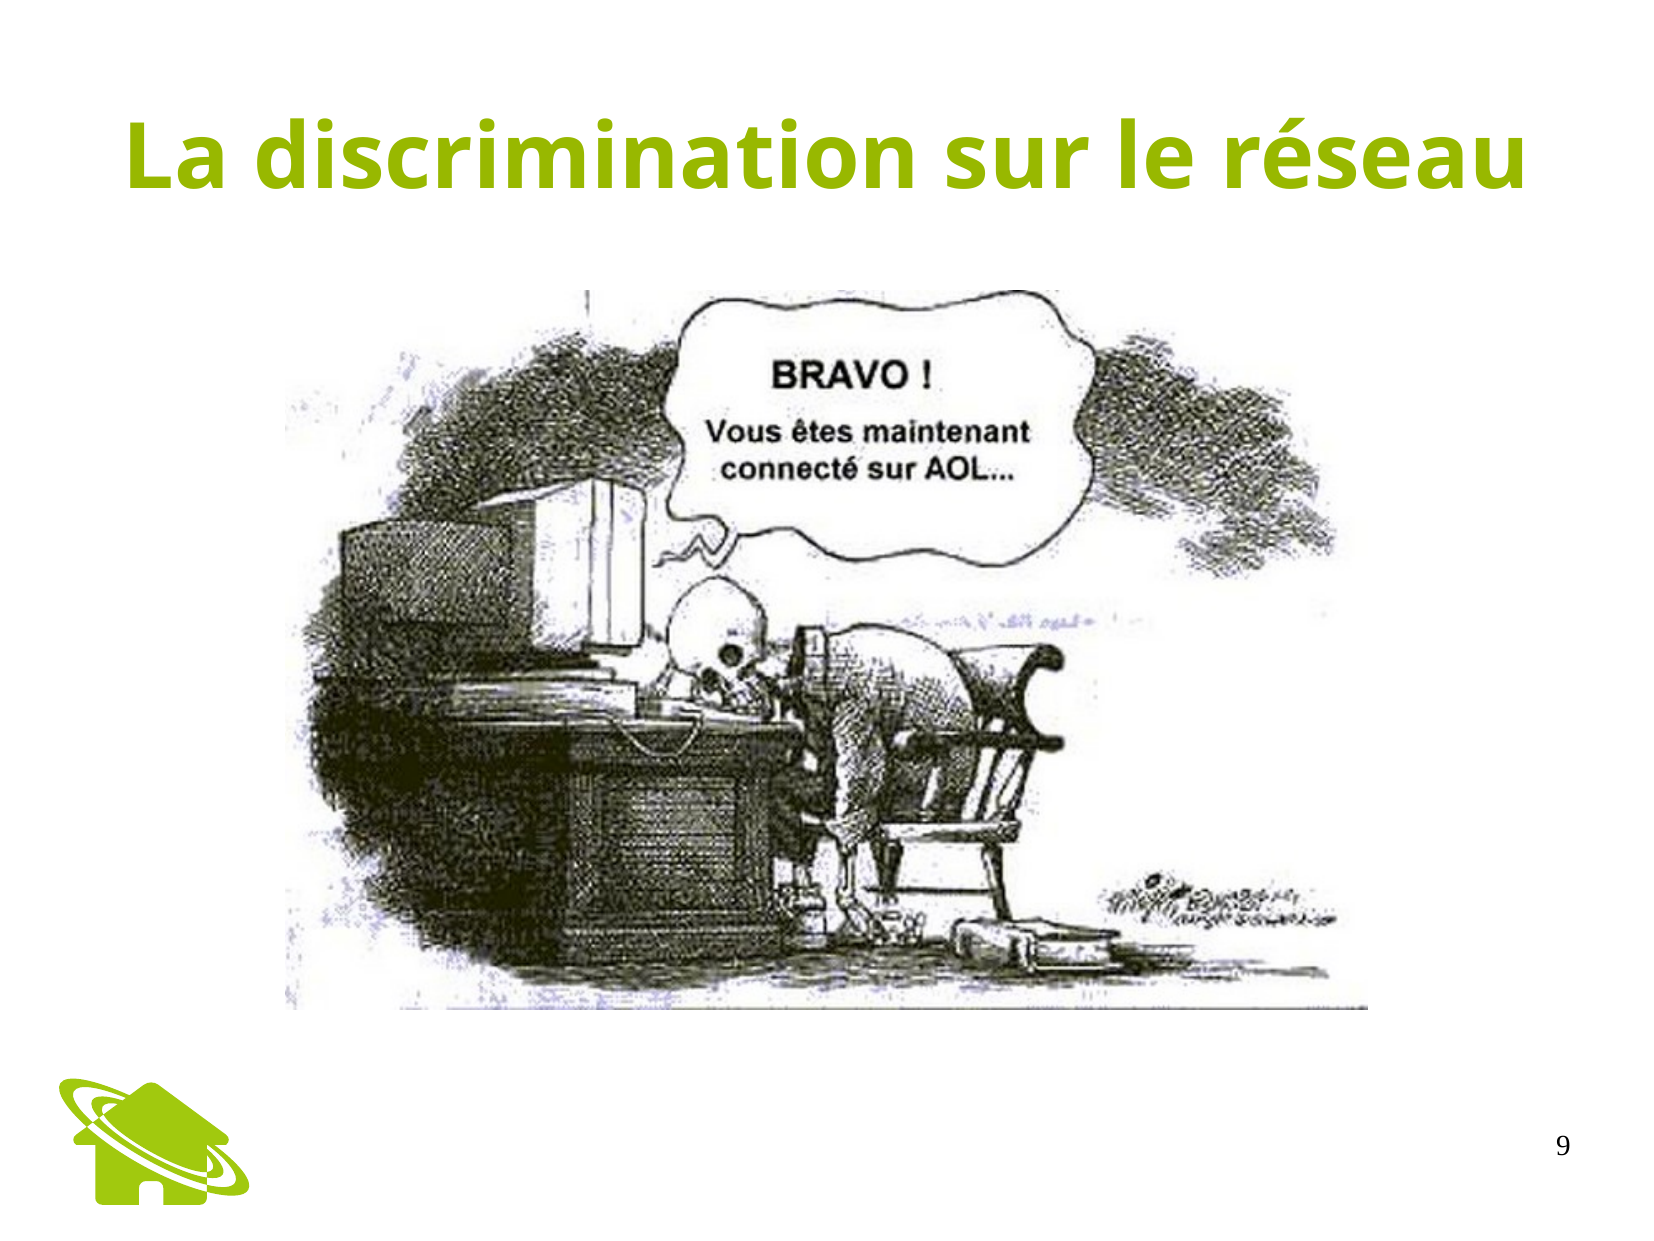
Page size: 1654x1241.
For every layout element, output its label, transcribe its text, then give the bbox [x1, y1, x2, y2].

picture [285, 290, 1368, 1010]
title La discrimination sur le réseau [82, 49, 1571, 257]
